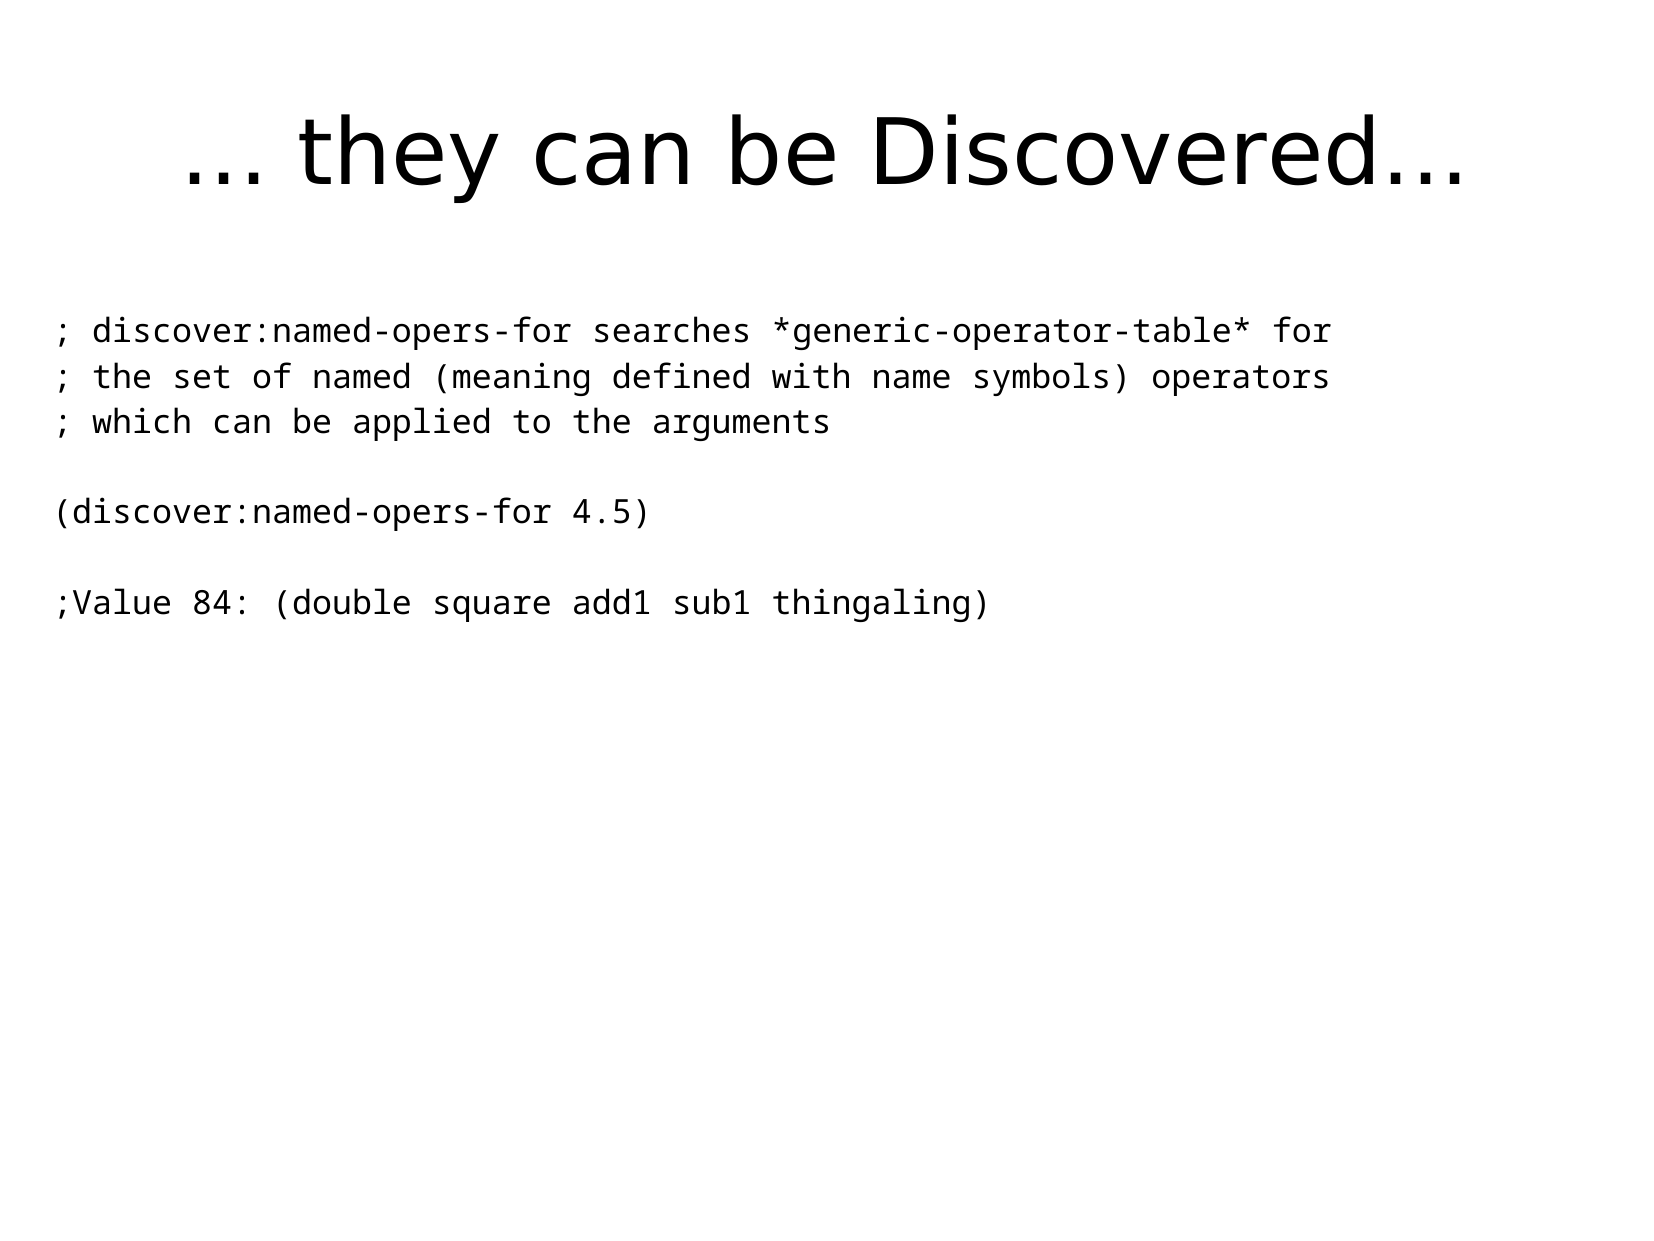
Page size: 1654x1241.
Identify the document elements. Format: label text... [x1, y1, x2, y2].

text_box ; discover:named-opers-for searches *generic-operator-table* for ; the set of named (meaning defined with name symbols) operators ; which can be applied to the arguments (discover:named-opers-for 4.5) ;Value 84: (double square add1 sub1 thingaling) [37, 300, 1613, 944]
title ... they can be Discovered... [82, 49, 1571, 257]
